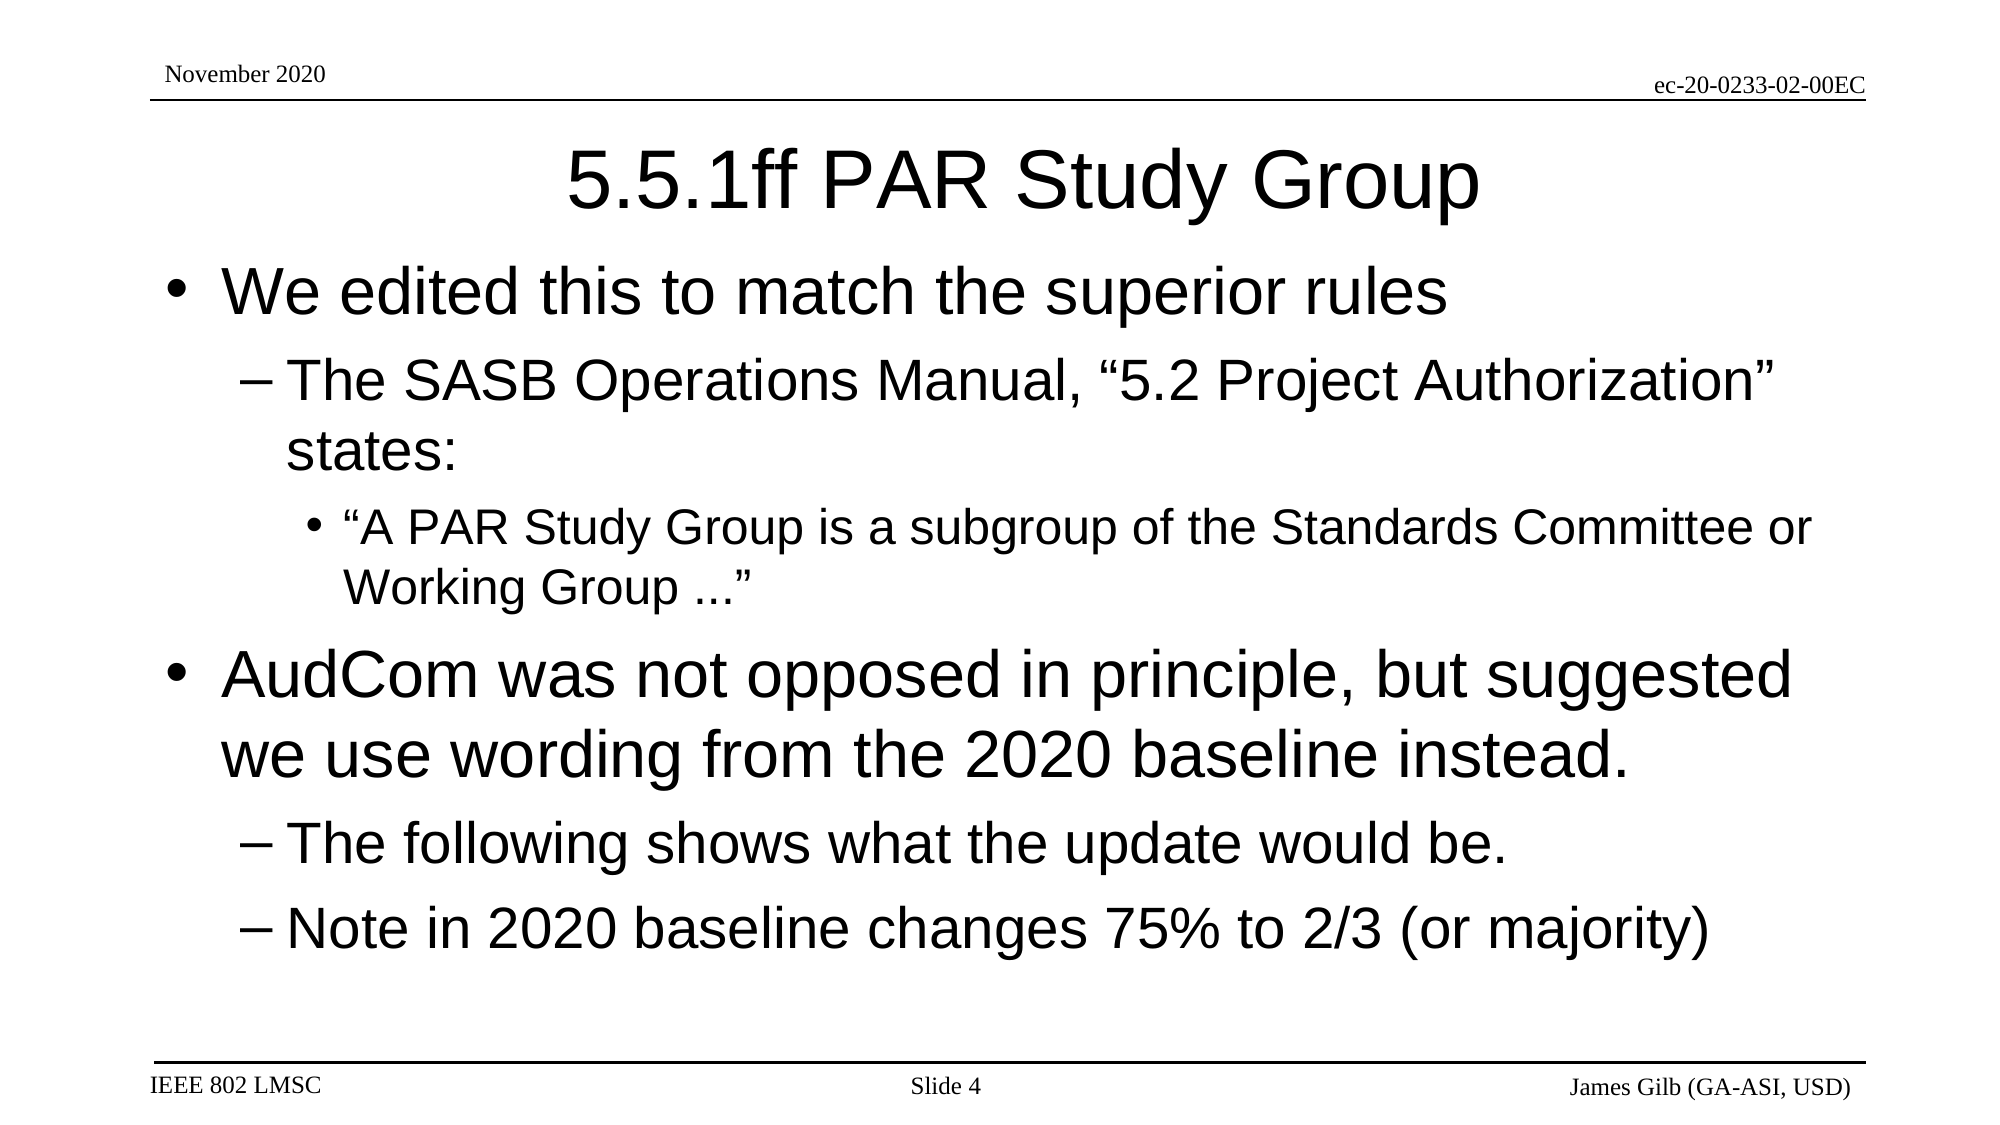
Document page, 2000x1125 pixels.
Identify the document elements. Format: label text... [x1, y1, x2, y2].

title 5.5.1ff PAR Study Group [149, 112, 1900, 238]
list We edited this to match the superior rules The SASB Operations Manual, “5.2 Project Authorization” states: “A PAR Study Group is a subgroup of the Standards Committee or Working Group ...” AudCom was not opposed in principle, but suggested we use wording from the 2020 baseline instead. The following shows what the update would be. Note in 2020 baseline changes 75% to 2/3 (or majority) [149, 239, 1900, 1051]
